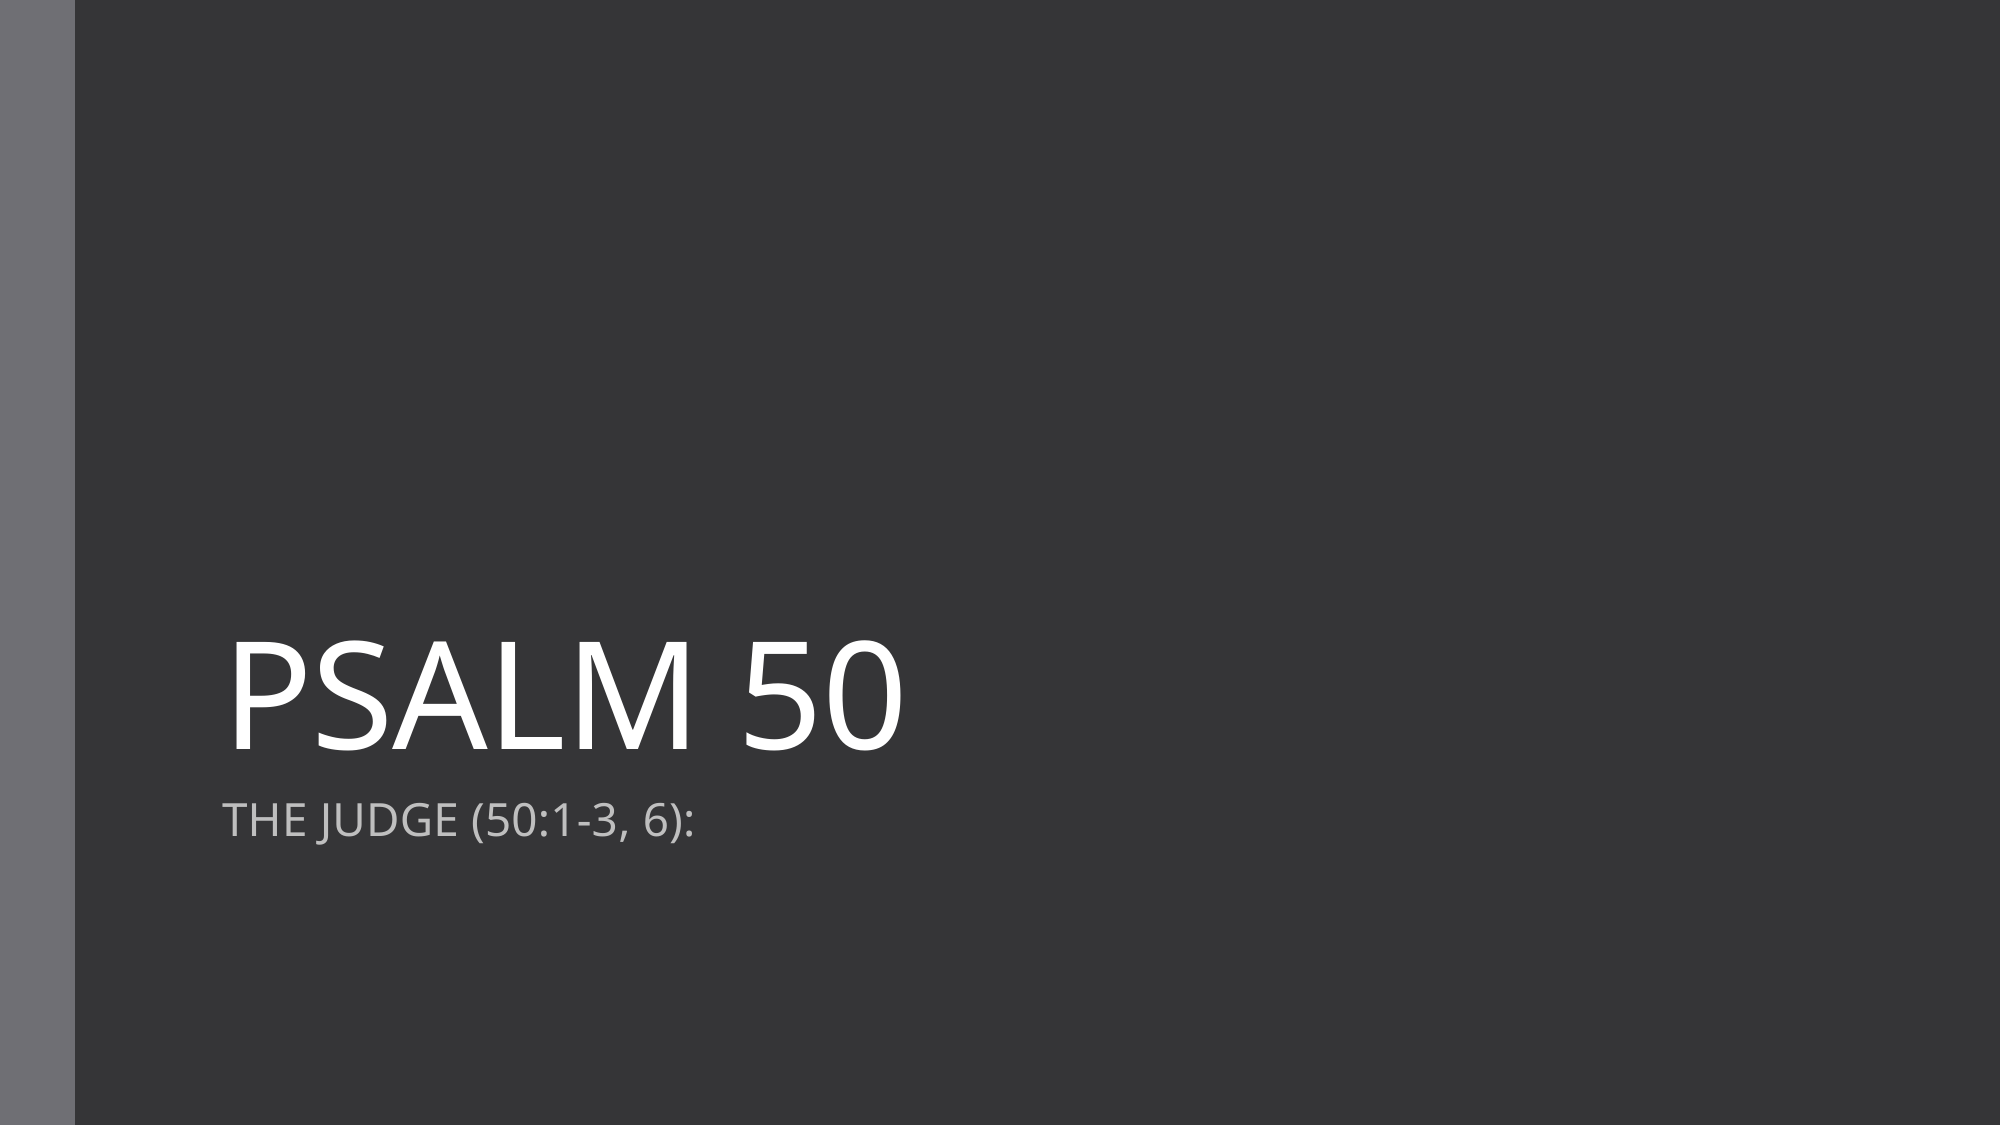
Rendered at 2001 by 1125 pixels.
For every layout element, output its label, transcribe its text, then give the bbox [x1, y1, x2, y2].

subtitle THE JUDGE (50:1-3, 6): [206, 787, 1752, 1066]
title PSALM 50 [206, 124, 1752, 787]
